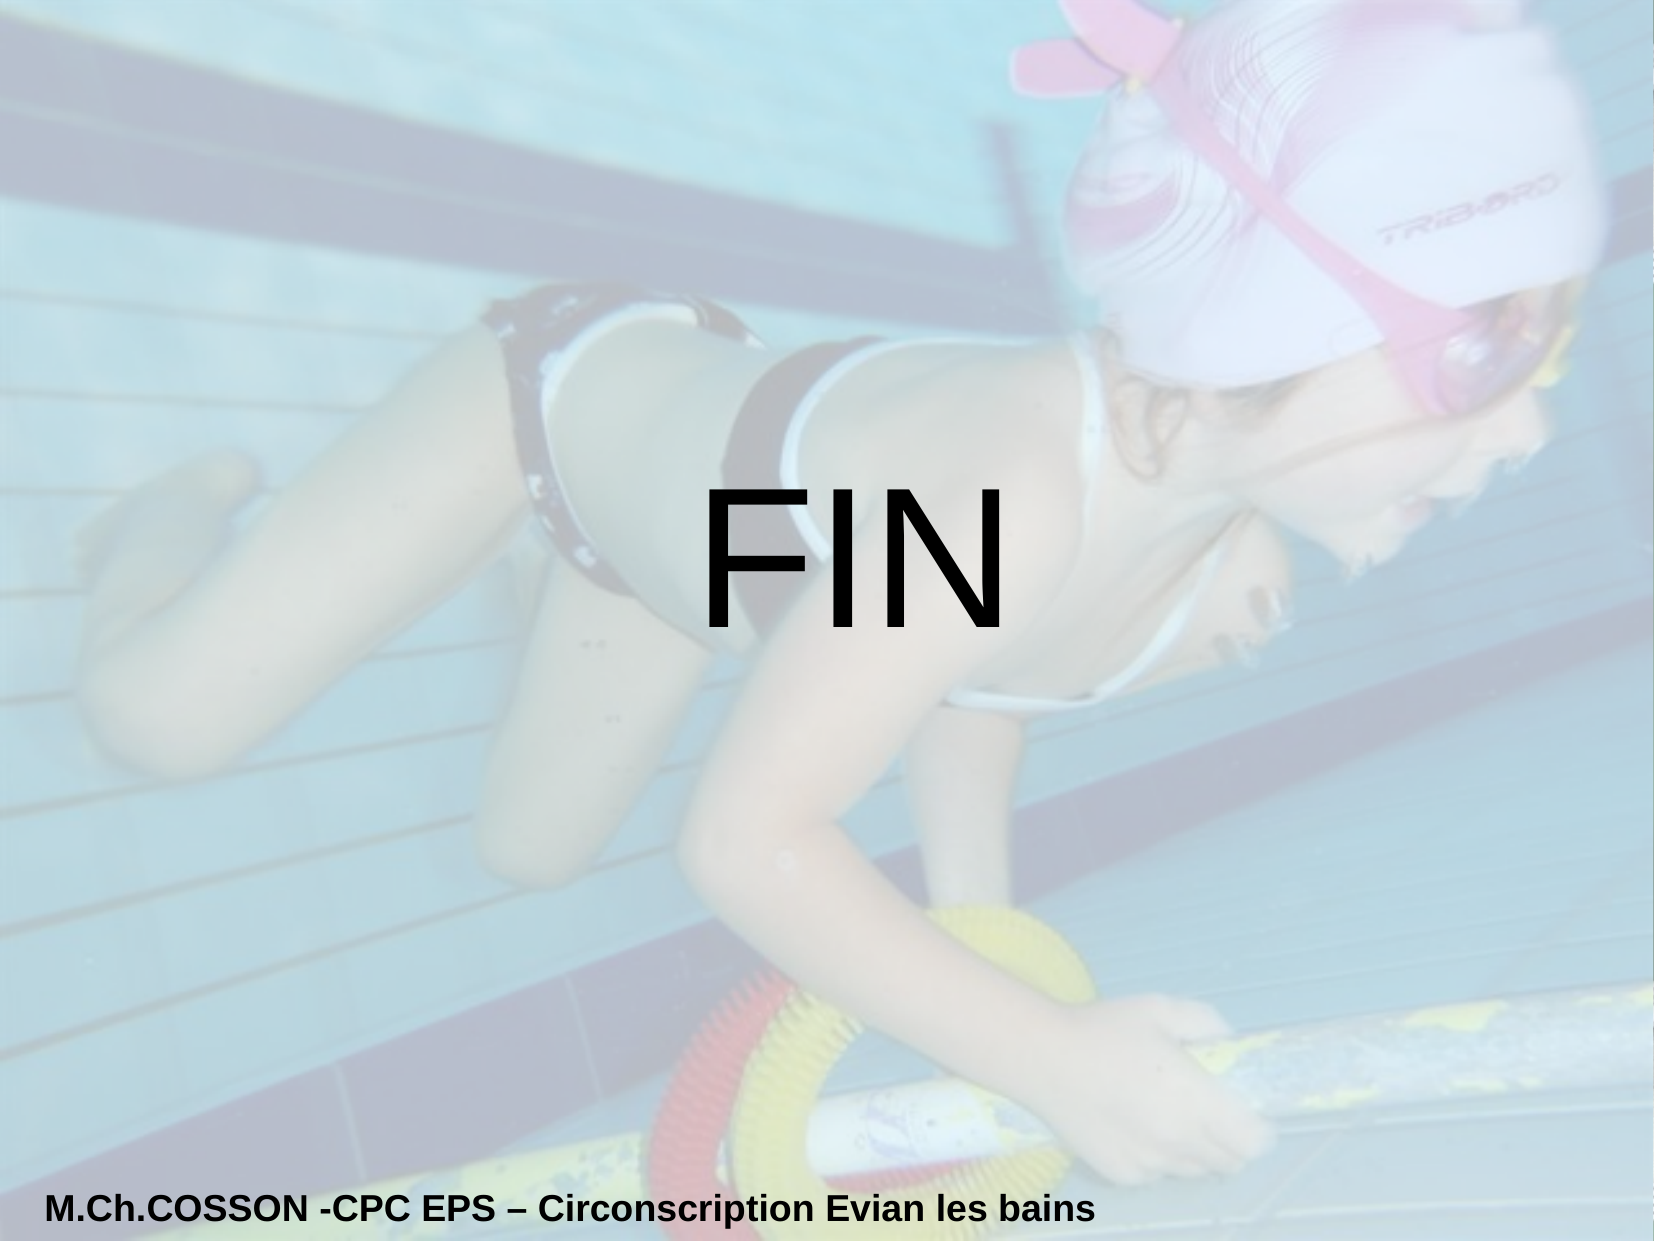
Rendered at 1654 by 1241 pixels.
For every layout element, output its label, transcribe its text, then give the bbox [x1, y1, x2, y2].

picture [0, 0, 1654, 1241]
text_box FIN [679, 441, 1093, 680]
text_box M.Ch.COSSON -CPC EPS – Circonscription Evian les bains [29, 1181, 1359, 1238]
